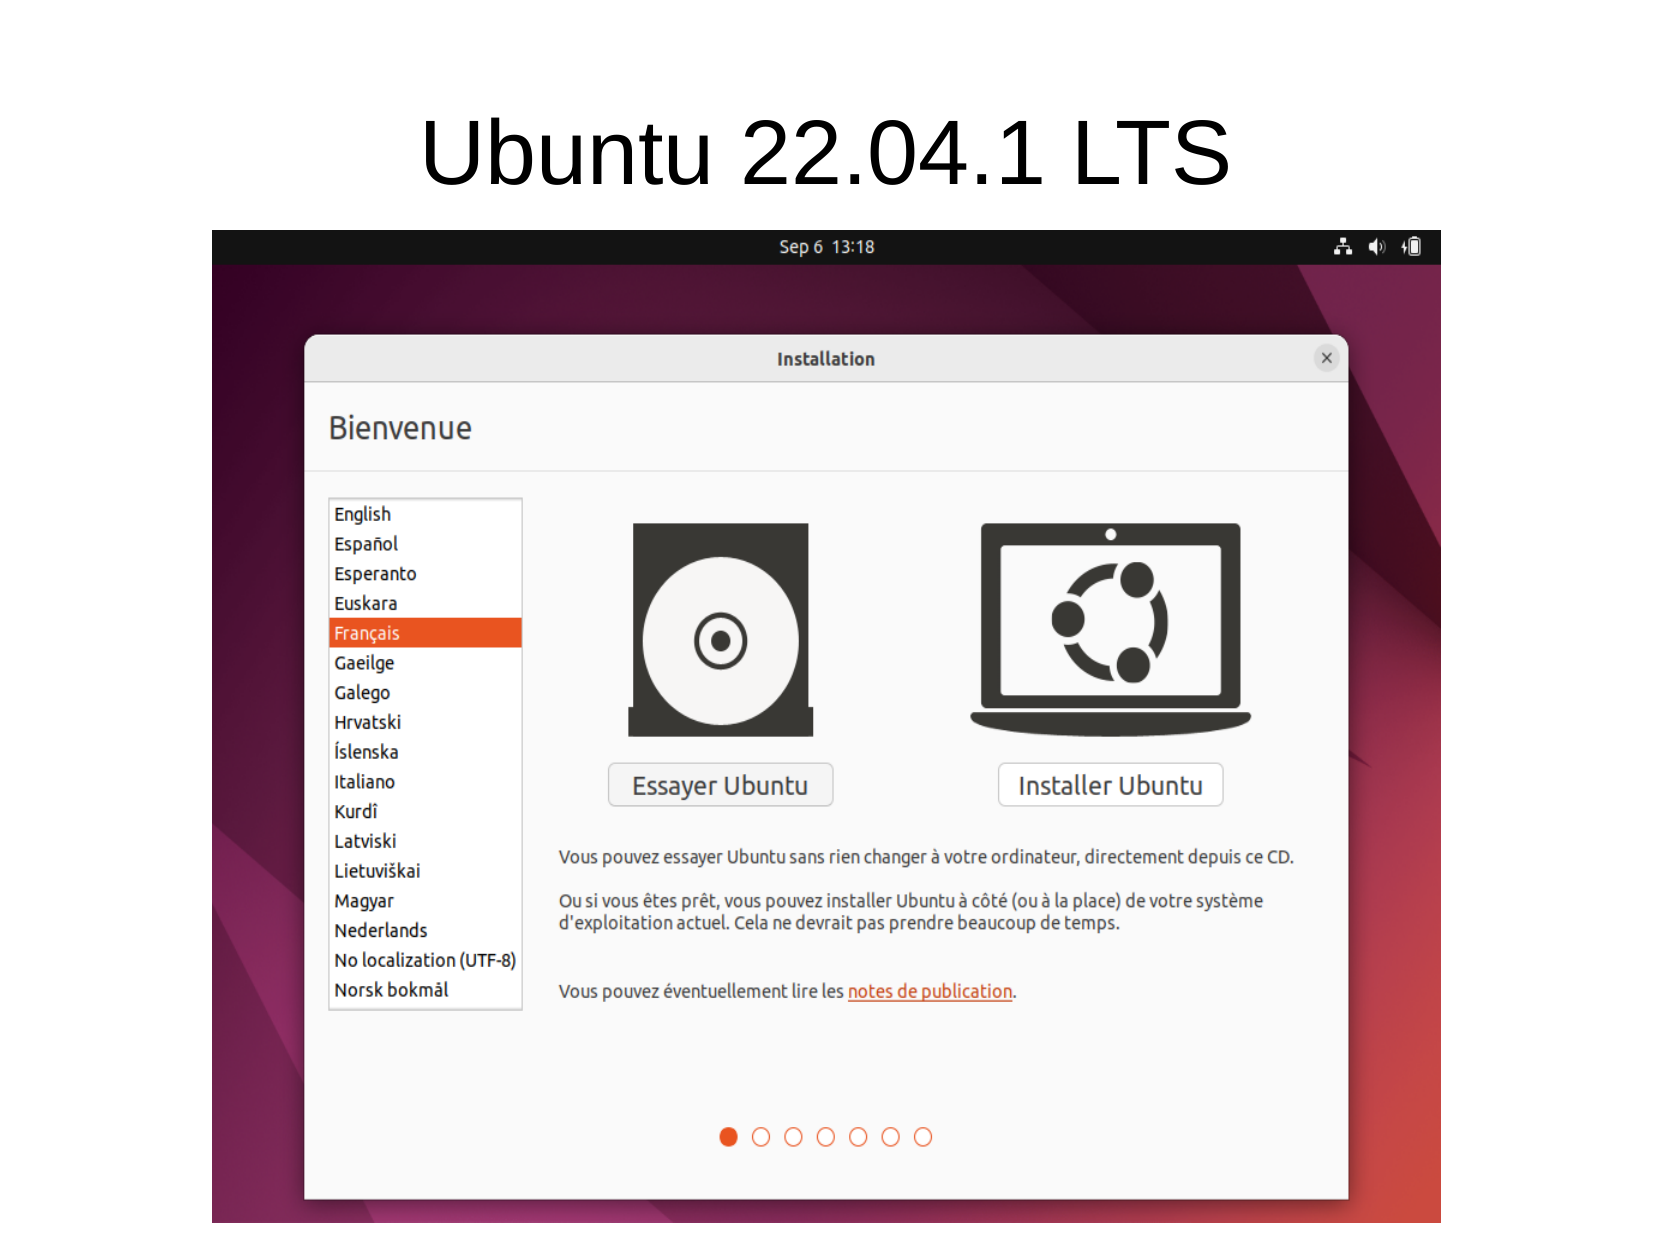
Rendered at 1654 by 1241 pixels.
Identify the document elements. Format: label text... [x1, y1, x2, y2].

picture [212, 230, 1441, 1223]
title Ubuntu 22.04.1 LTS [82, 49, 1571, 257]
